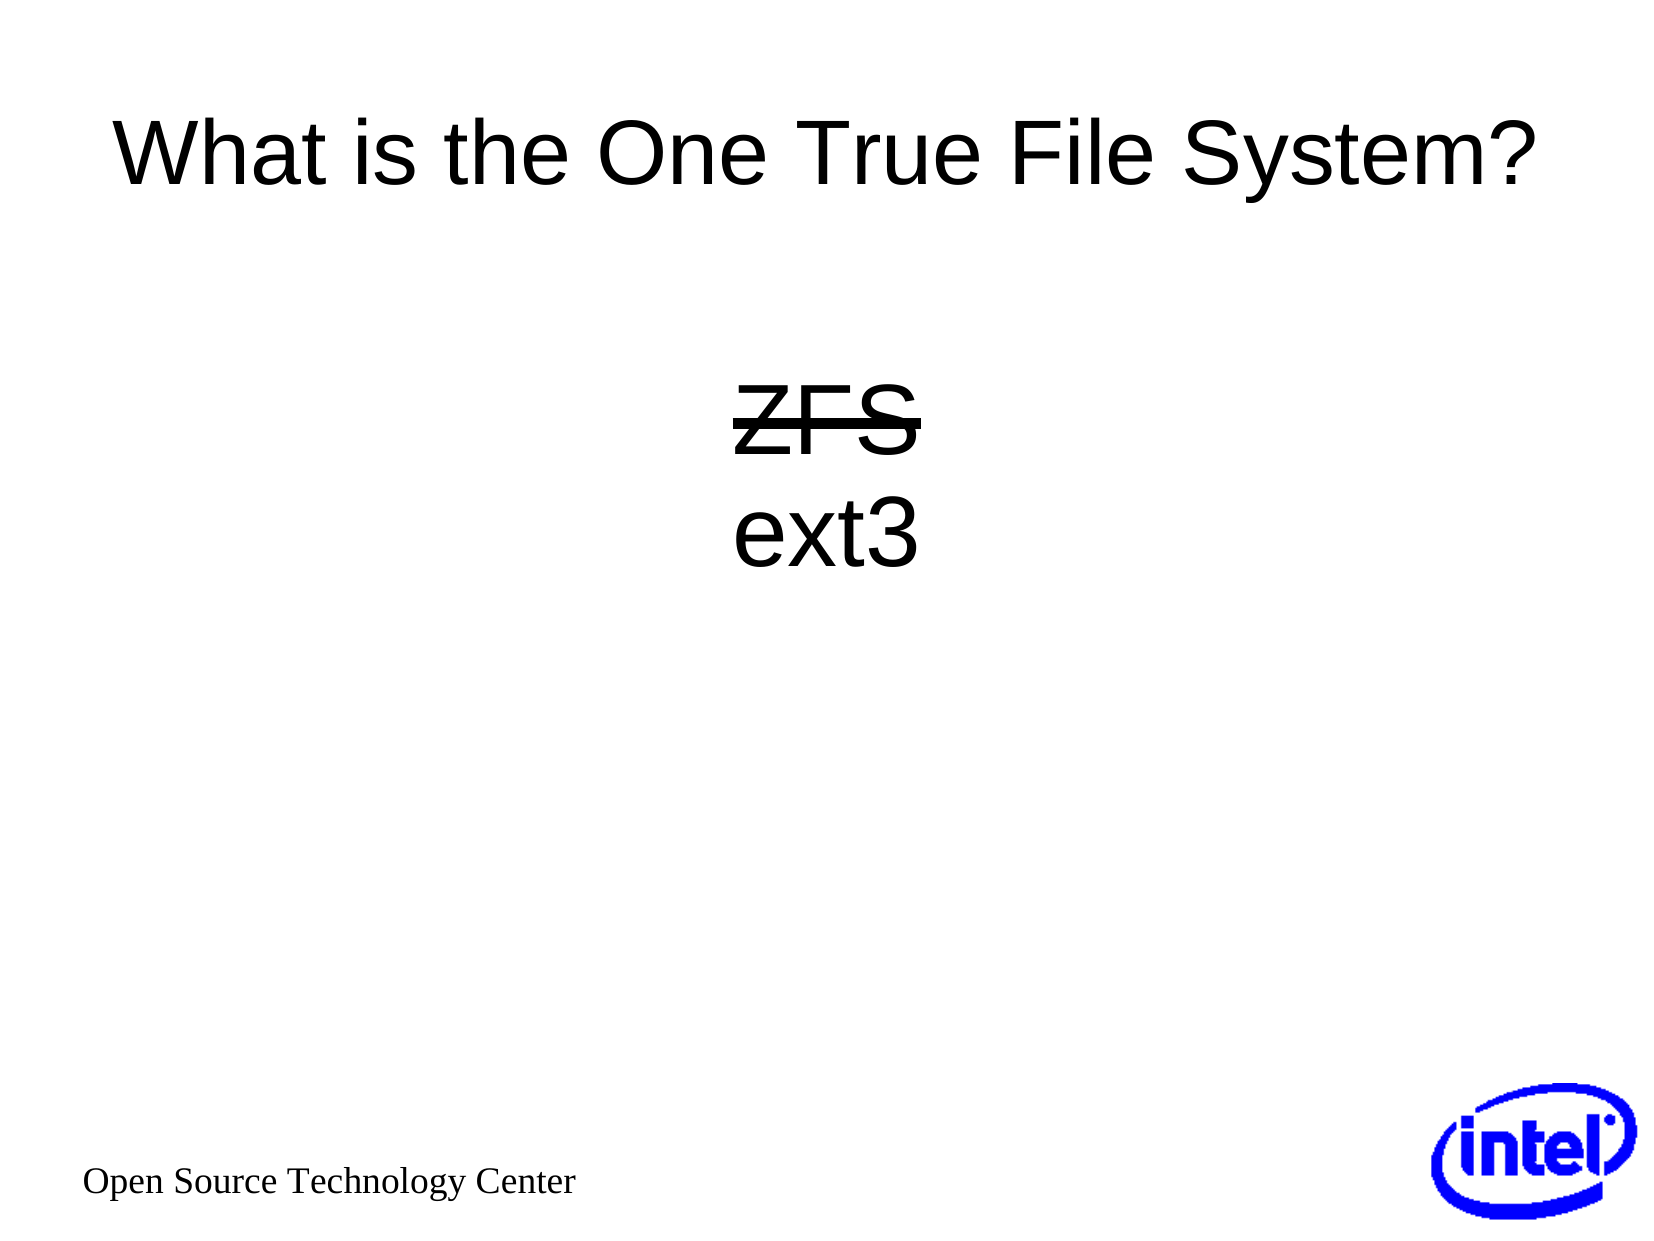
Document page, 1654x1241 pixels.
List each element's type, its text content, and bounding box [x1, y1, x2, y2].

picture [1430, 1083, 1639, 1223]
title What is the One True File System? [82, 49, 1571, 257]
subtitle ZFS ext3 [82, 290, 1571, 1109]
